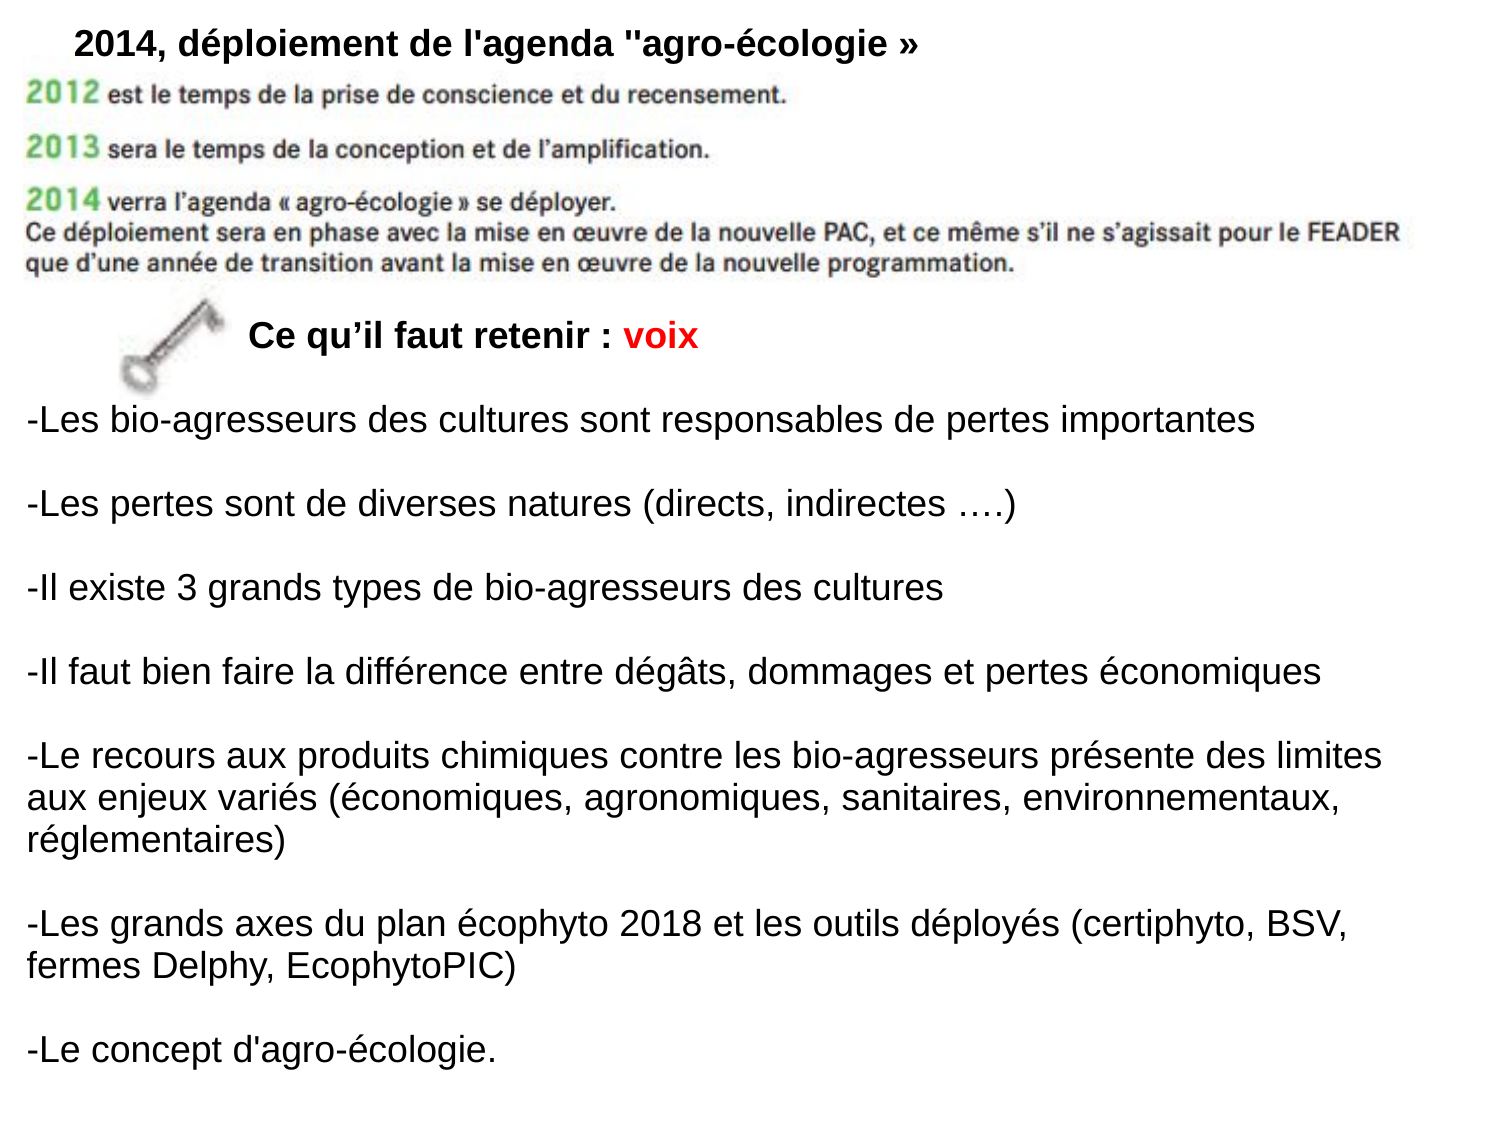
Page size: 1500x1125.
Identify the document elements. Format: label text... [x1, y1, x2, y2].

text_box Ce qu’il faut retenir : voix -Les bio-agresseurs des cultures sont responsables de pertes importantes -Les pertes sont de diverses natures (directs, indirectes ….) -Il existe 3 grands types de bio-agresseurs des cultures -Il faut bien faire la différence entre dégâts, dommages et pertes économiques -Le recours aux produits chimiques contre les bio-agresseurs présente des limites aux enjeux variés (économiques, agronomiques, sanitaires, environnementaux, réglementaires) -Les grands axes du plan écophyto 2018 et les outils déployés (certiphyto, BSV, fermes Delphy, EcophytoPIC) -Le concept d'agro-écologie. [11, 307, 1465, 1124]
picture [23, 55, 1426, 307]
text_box 2014, déploiement de l'agenda ''agro-écologie » [59, 15, 1441, 74]
